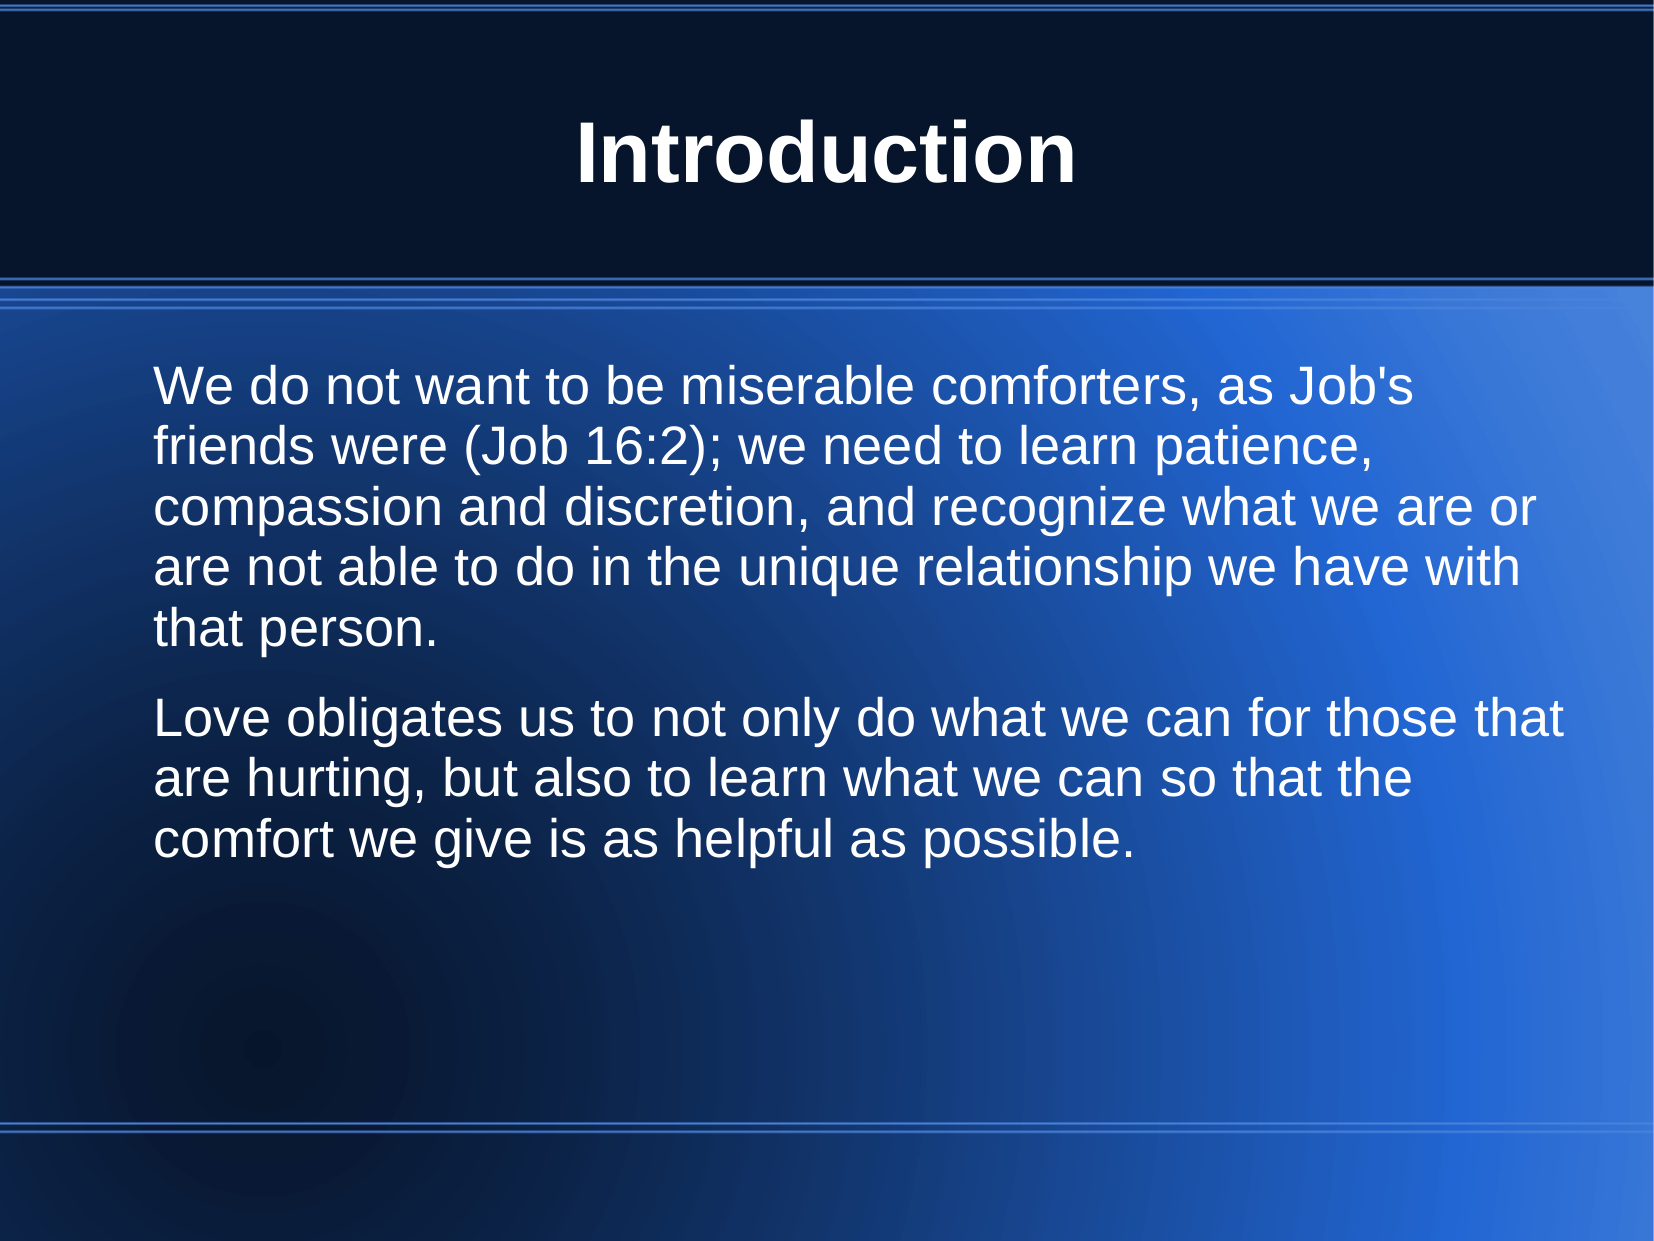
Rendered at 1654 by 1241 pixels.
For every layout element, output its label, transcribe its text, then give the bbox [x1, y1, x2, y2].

title Introduction [82, 49, 1571, 257]
picture [0, 0, 1654, 1241]
list We do not want to be miserable comforters, as Job's friends were (Job 16:2); we need to learn patience, compassion and discretion, and recognize what we are or are not able to do in the unique relationship we have with that person. Love obligates us to not only do what we can for those that are hurting, but also to learn what we can so that the comfort we give is as helpful as possible. [82, 355, 1571, 1058]
